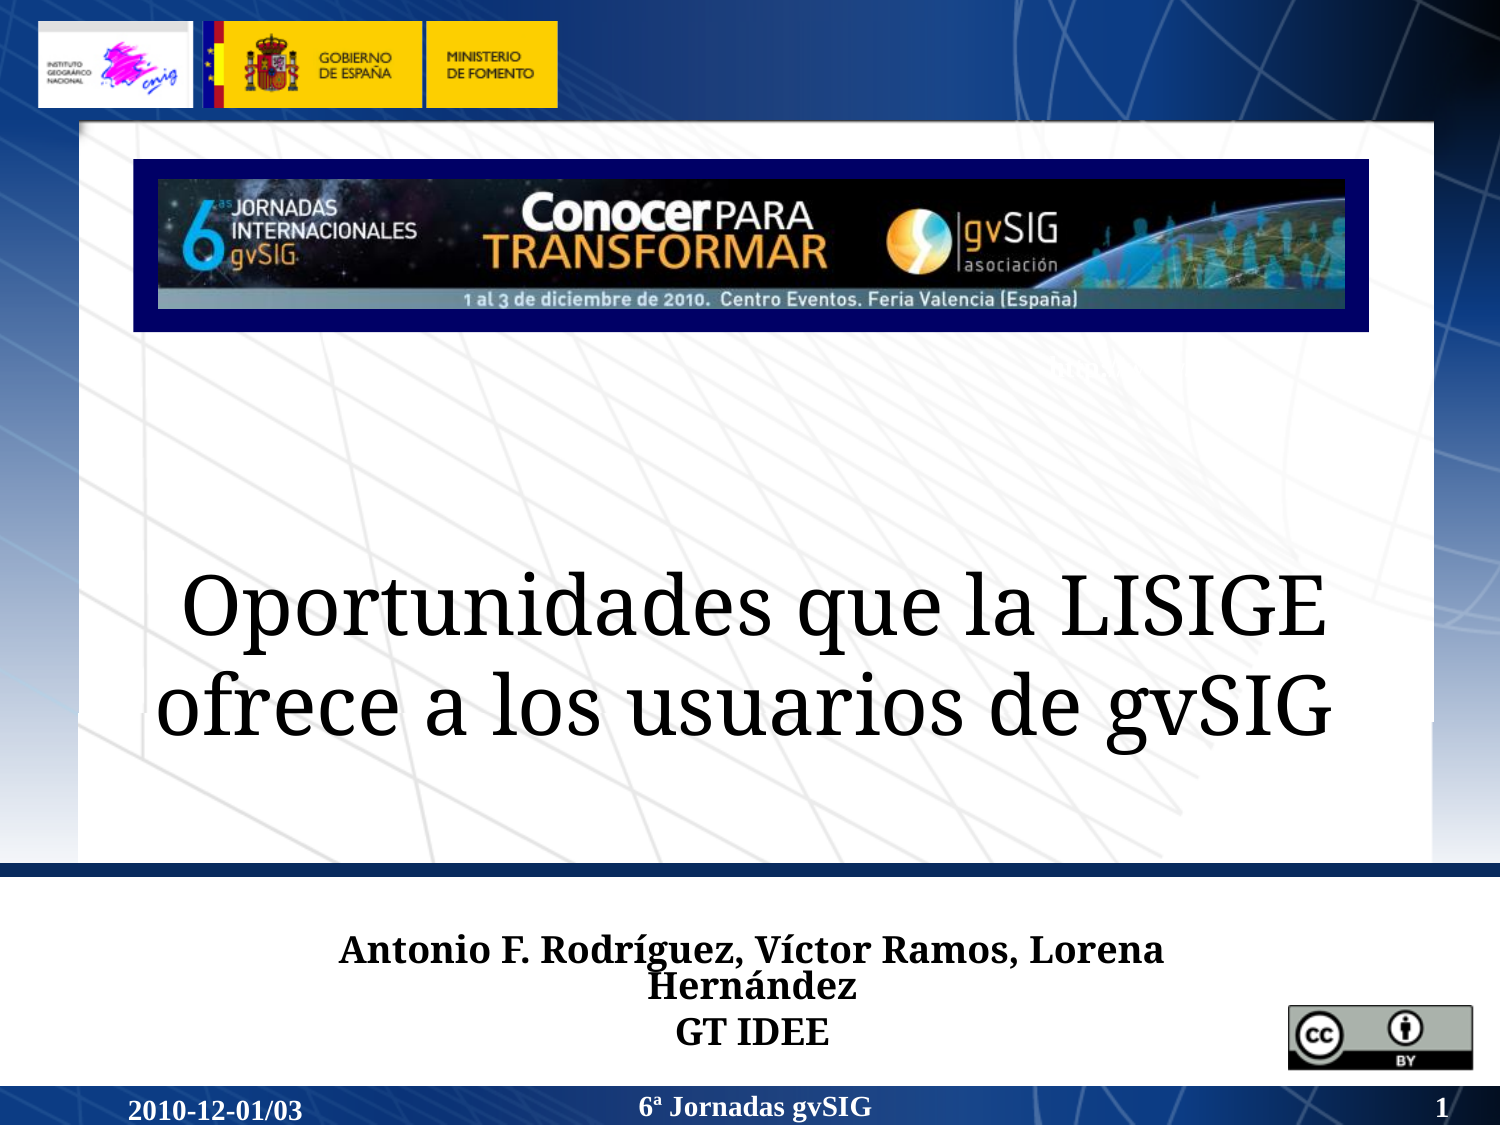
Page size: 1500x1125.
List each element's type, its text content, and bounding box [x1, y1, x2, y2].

picture [0, 1086, 1500, 1125]
text_box Oportunidades que la LISIGE ofrece a los usuarios de gvSIG [78, 544, 1431, 780]
picture [0, 0, 1500, 877]
chart [1288, 1005, 1475, 1072]
subtitle Antonio F. Rodríguez, Víctor Ramos, Lorena Hernández GT IDEE [227, 927, 1278, 1063]
